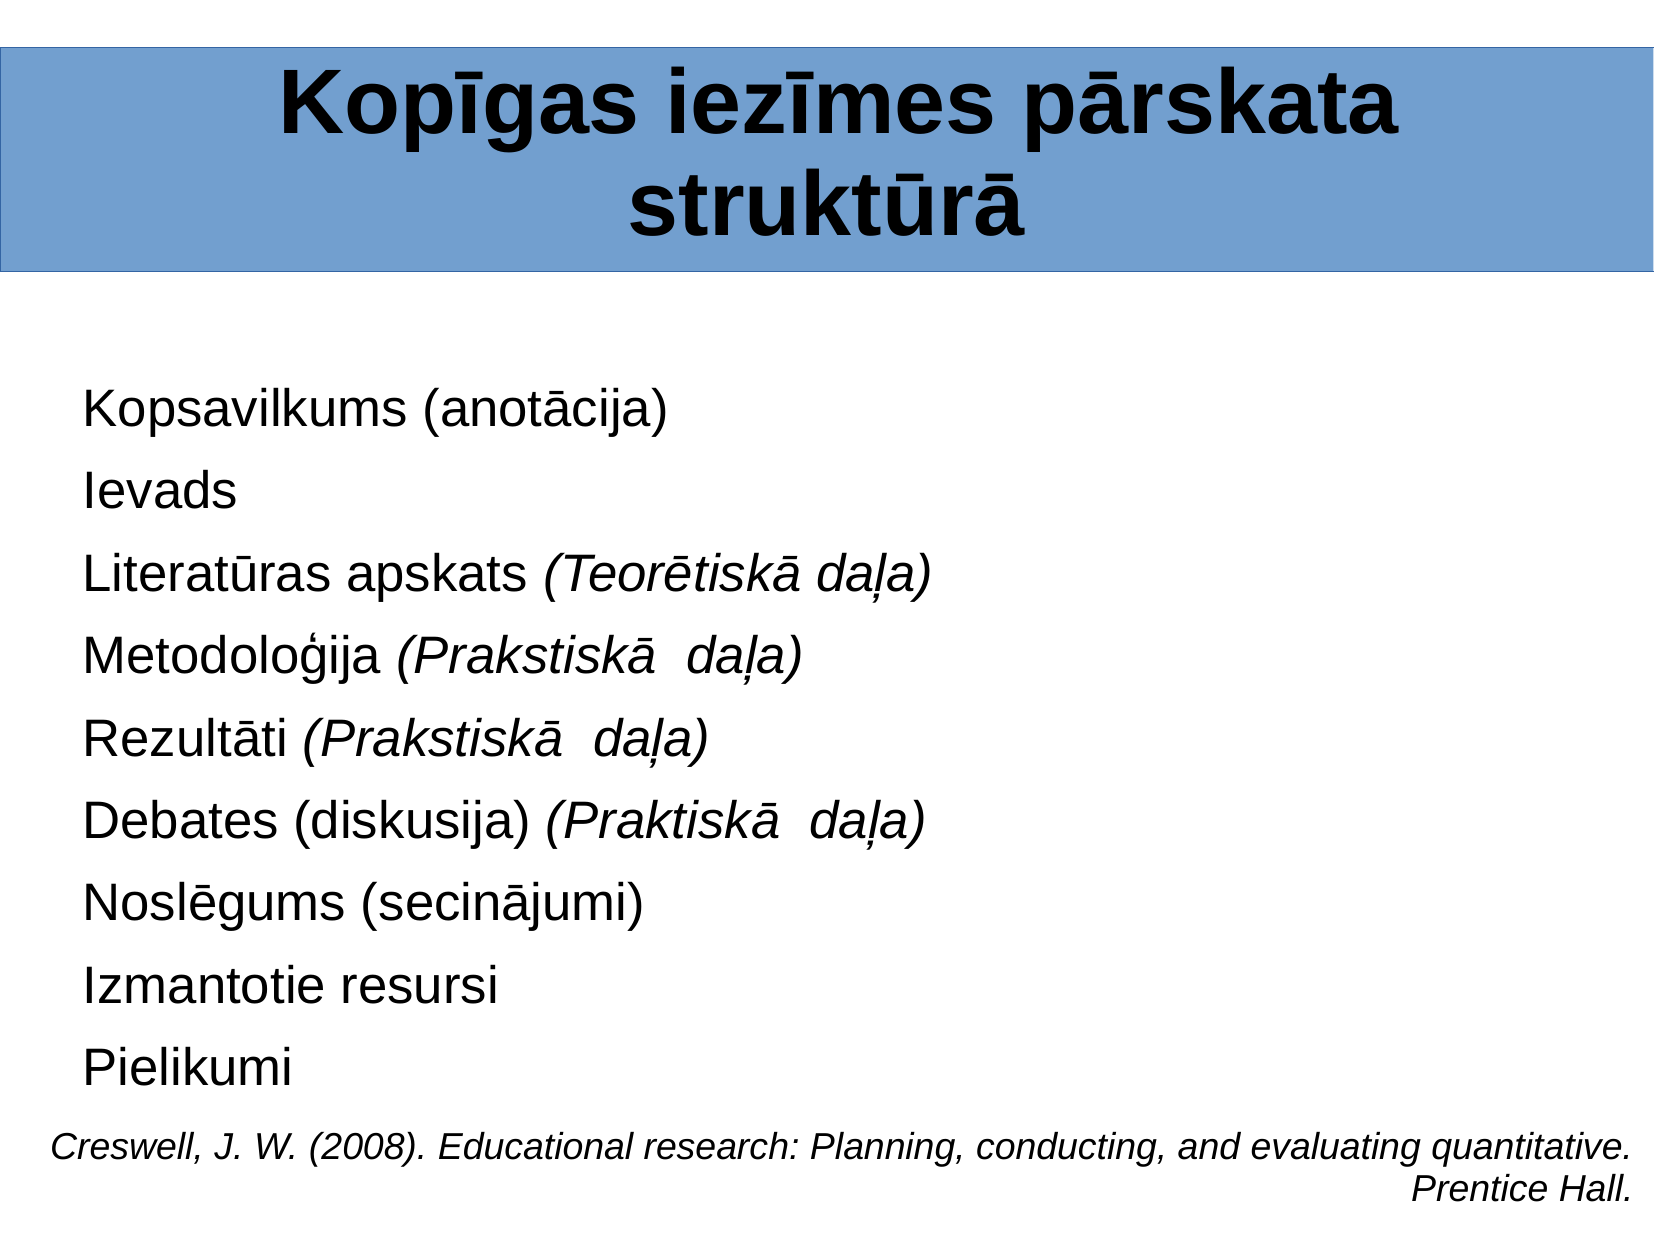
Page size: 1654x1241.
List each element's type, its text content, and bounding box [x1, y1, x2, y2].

list Kopsavilkums (anotācija) Ievads Literatūras apskats (Teorētiskā daļa) Metodoloģija (Prakstiskā daļa) Rezultāti (Prakstiskā daļa) Debates (diskusija) (Praktiskā daļa) Noslēgums (secinājumi) Izmantotie resursi Pielikumi [82, 378, 1619, 1099]
title Kopīgas iezīmes pārskata struktūrā [82, 49, 1571, 257]
text_box [0, 47, 1654, 272]
text_box Creswell, J. W. (2008). Educational research: Planning, conducting, and evaluating quantitative. Prentice Hall. [35, 1117, 1649, 1217]
